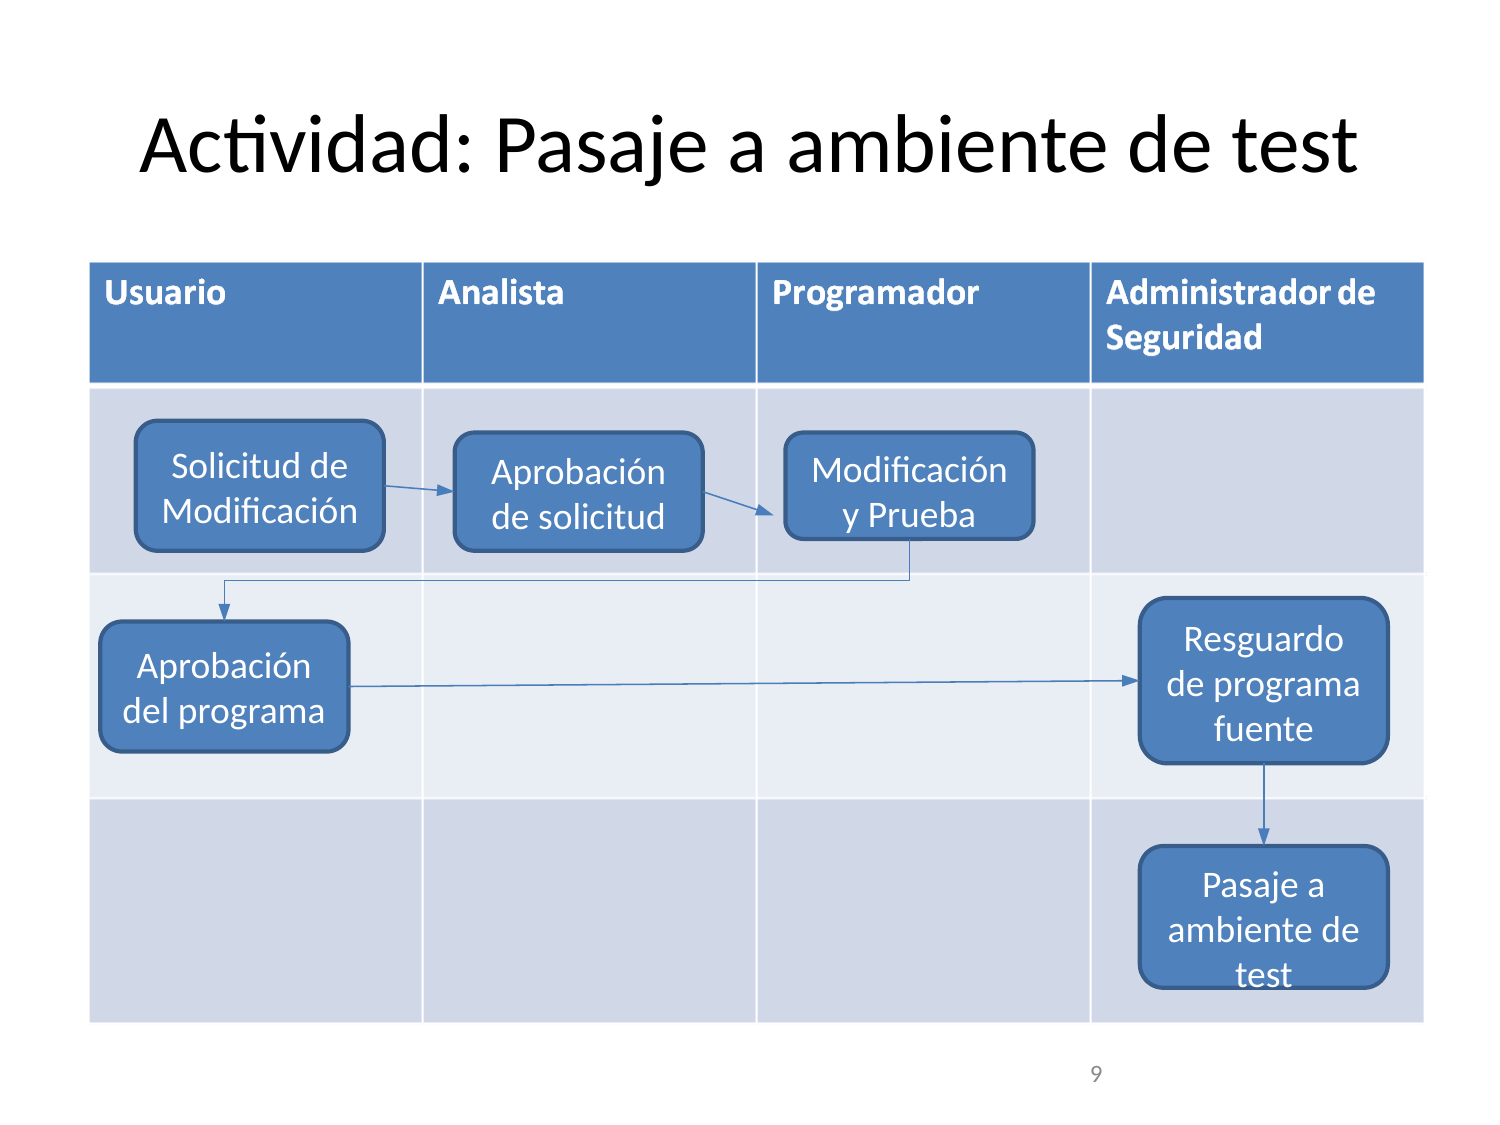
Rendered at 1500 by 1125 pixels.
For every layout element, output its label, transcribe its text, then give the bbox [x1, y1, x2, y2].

text_box Solicitud de Modificación [135, 420, 384, 551]
text_box Pasaje a ambiente de test [1139, 846, 1388, 988]
text_box [1074, 1042, 1426, 1103]
text_box Resguardo de programa fuente [1139, 597, 1388, 764]
text_box Aprobación de solicitud [454, 432, 703, 551]
title Actividad: Pasaje a ambiente de test [75, 45, 1426, 233]
picture [77, 250, 1437, 1036]
text_box Modificación y Prueba [785, 432, 1034, 539]
text_box Aprobación del programa [100, 621, 349, 752]
